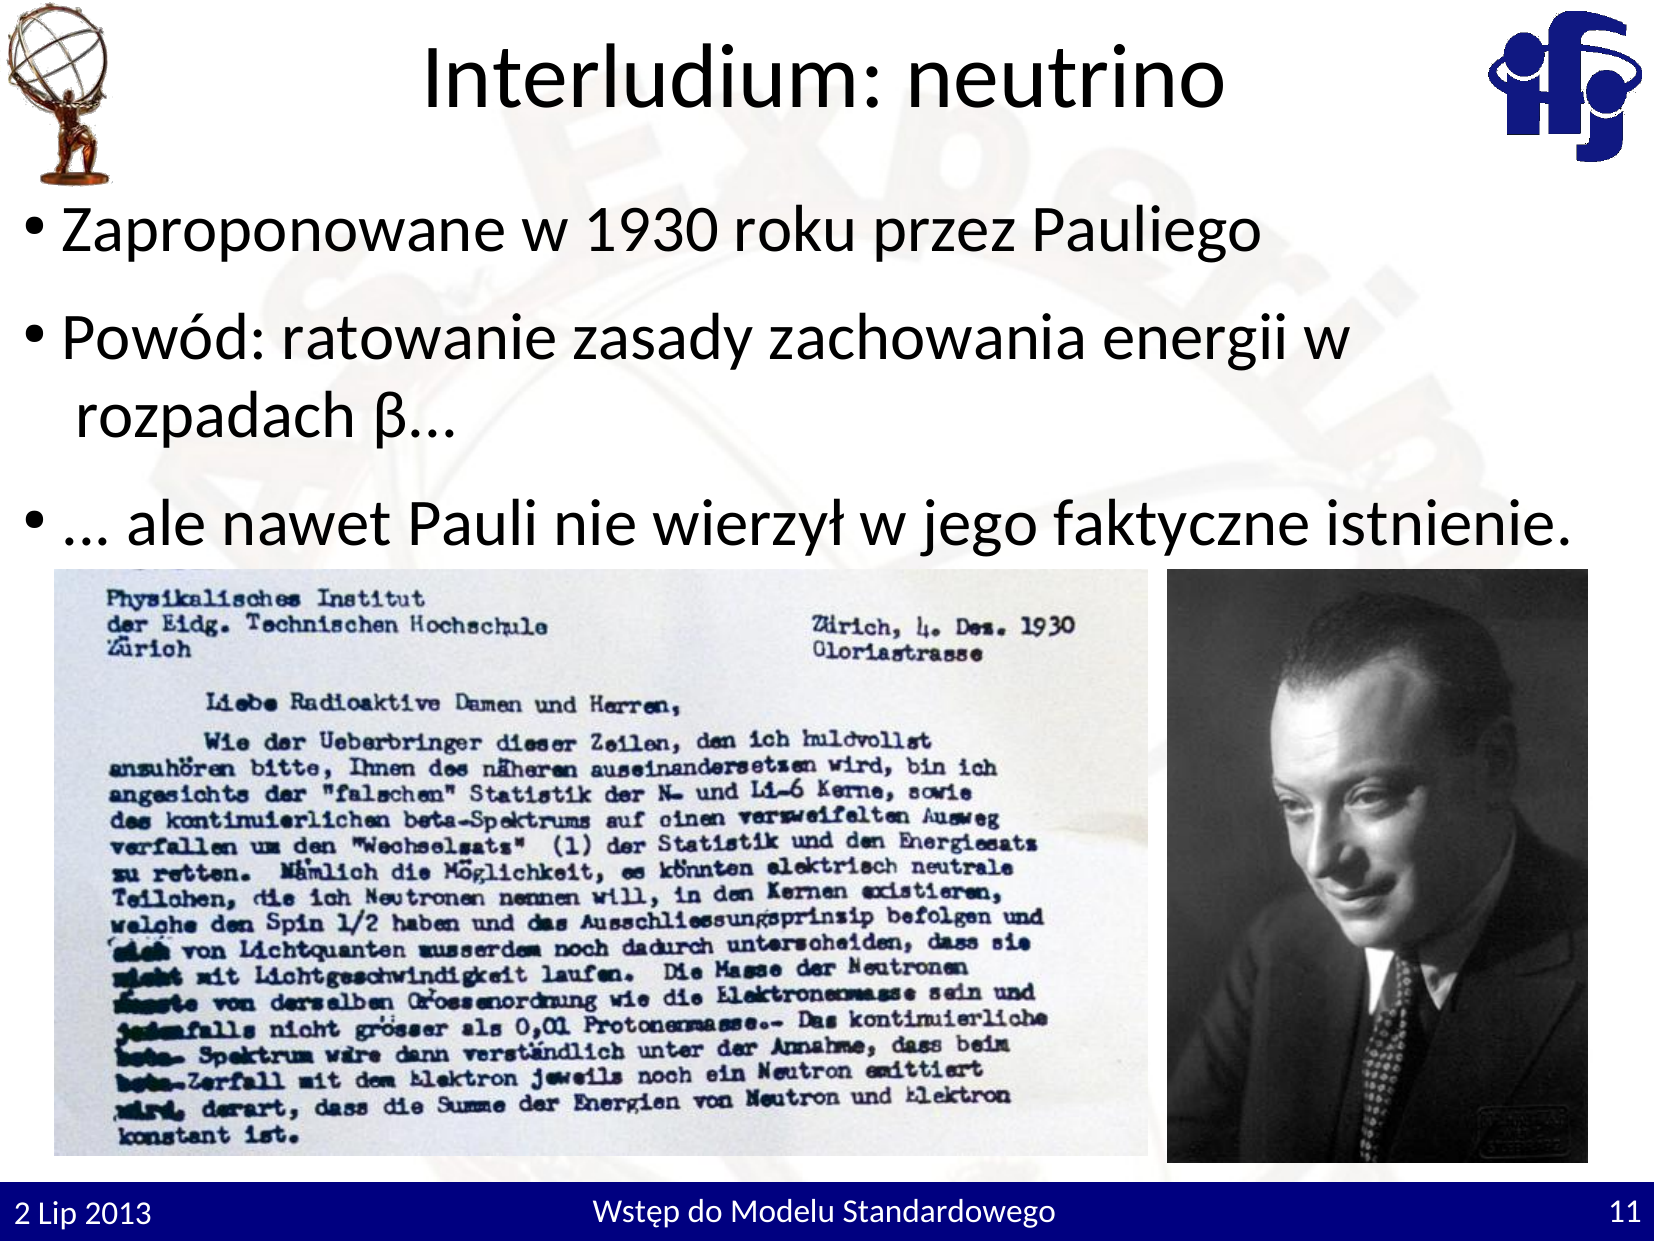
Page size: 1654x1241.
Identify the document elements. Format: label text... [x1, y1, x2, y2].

list Zaproponowane w 1930 roku przez Pauliego Powód: ratowanie zasady zachowania energii w rozpadach β... ... ale nawet Pauli nie wierzył w jego faktyczne istnienie. [19, 187, 1636, 1171]
title Interludium: neutrino [75, 0, 1575, 150]
picture [0, 0, 1654, 1182]
